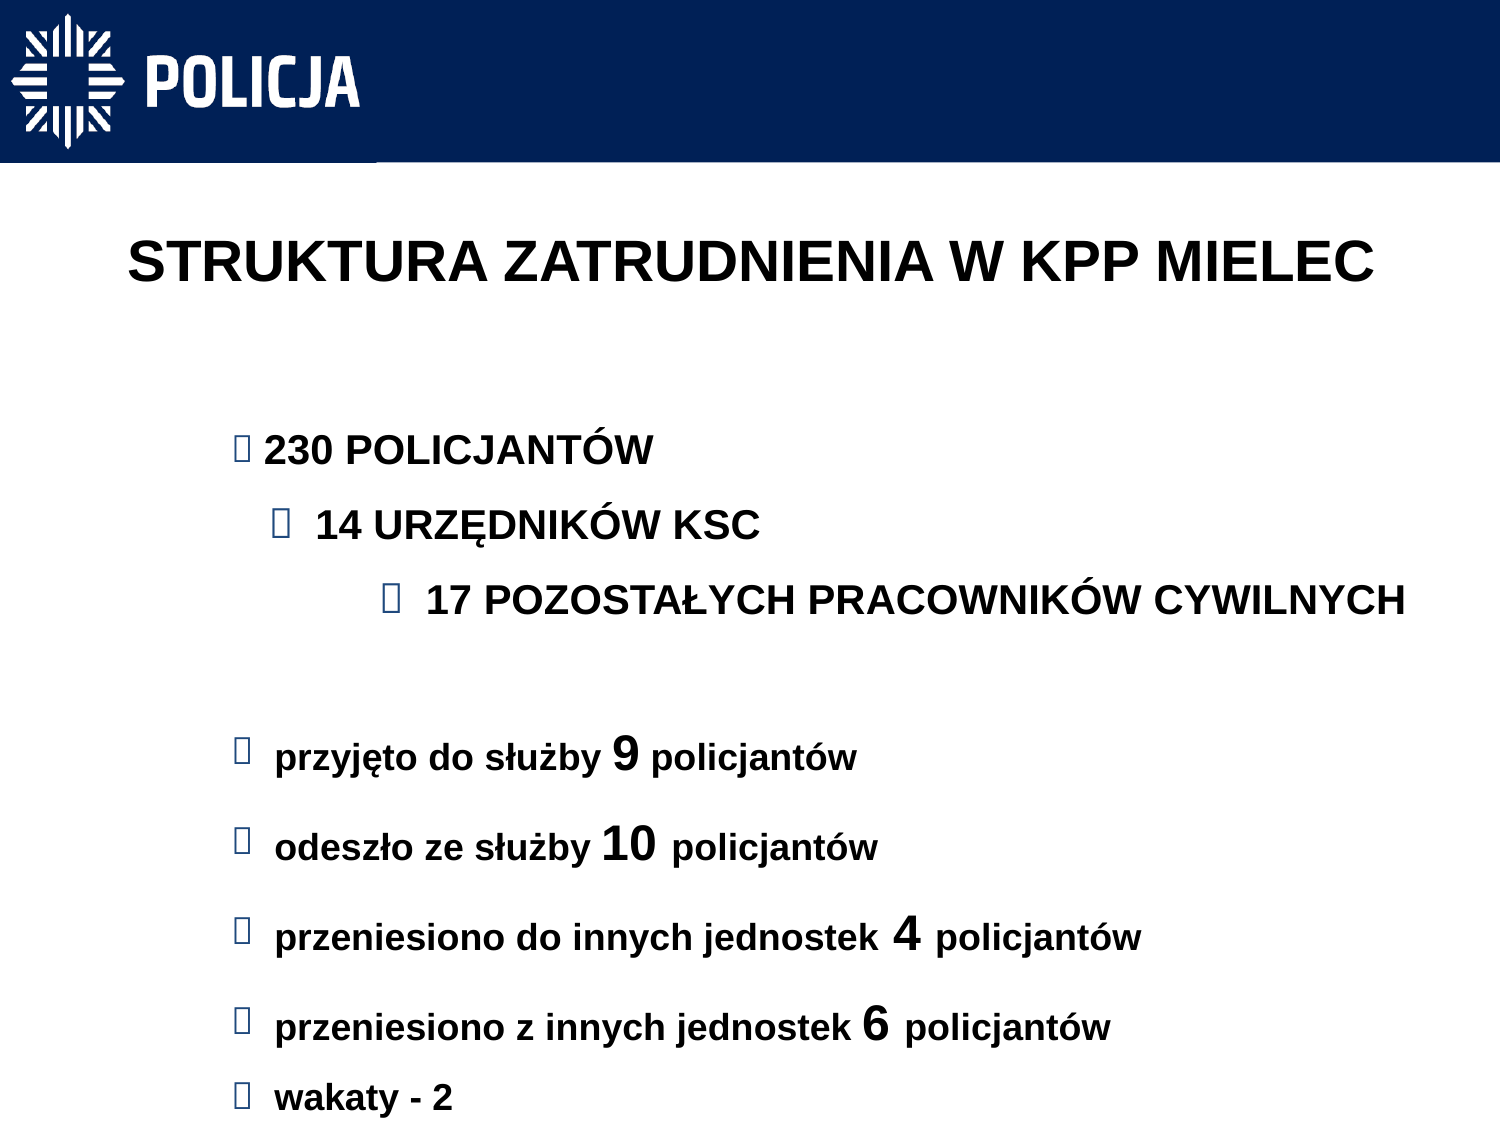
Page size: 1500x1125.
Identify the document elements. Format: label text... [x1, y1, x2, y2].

text_box [360, 0, 1500, 163]
picture [0, 0, 360, 163]
text_box 230 POLICJANTÓW 14 URZĘDNIKÓW KSC 17 POZOSTAŁYCH PRACOWNIKÓW CYWILNYCH przyjęto do służby 9 policjantów odeszło ze służby 10 policjantów przeniesiono do innych jednostek 4 policjantów przeniesiono z innych jednostek 6 policjantów wakaty - 2 * Dane na dzień 31 grudnia 2019 r. [70, 187, 1429, 1125]
